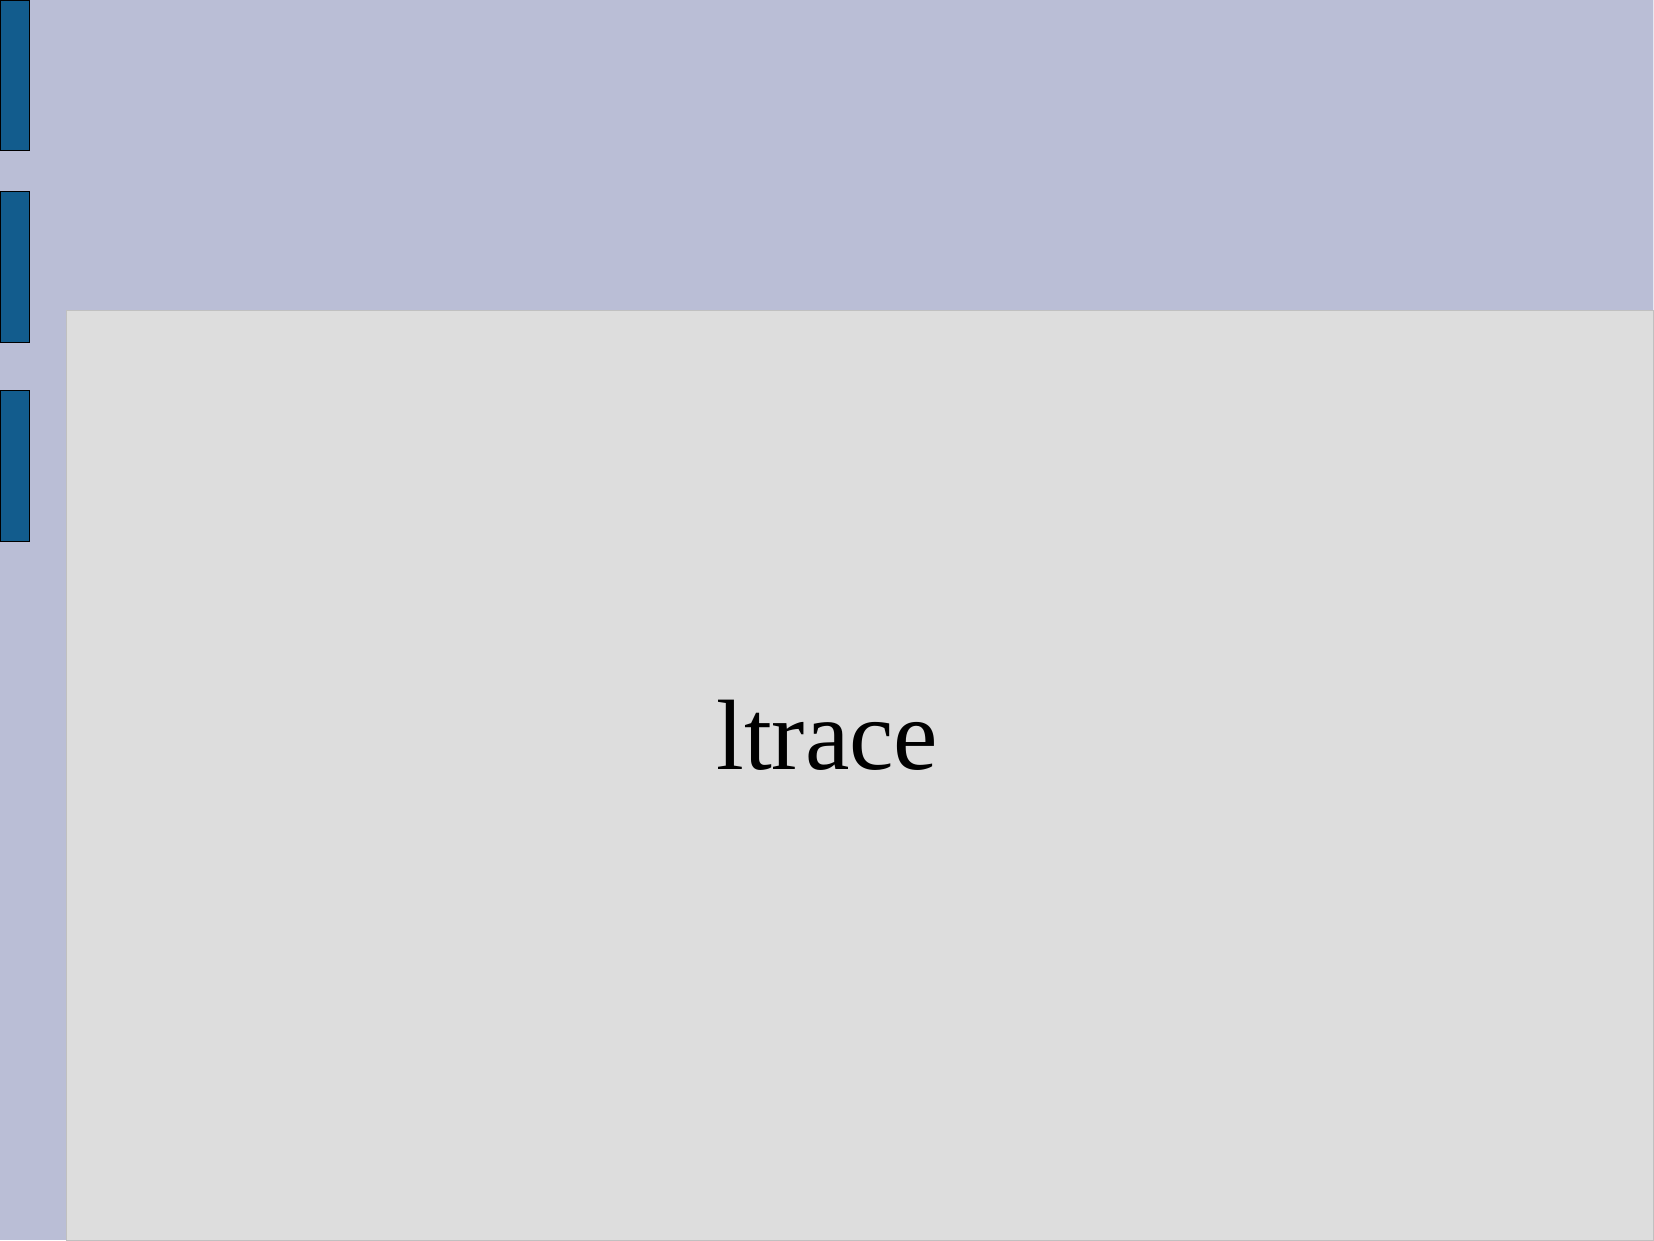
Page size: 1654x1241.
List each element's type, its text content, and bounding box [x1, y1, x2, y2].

subtitle ltrace [121, 344, 1534, 1127]
